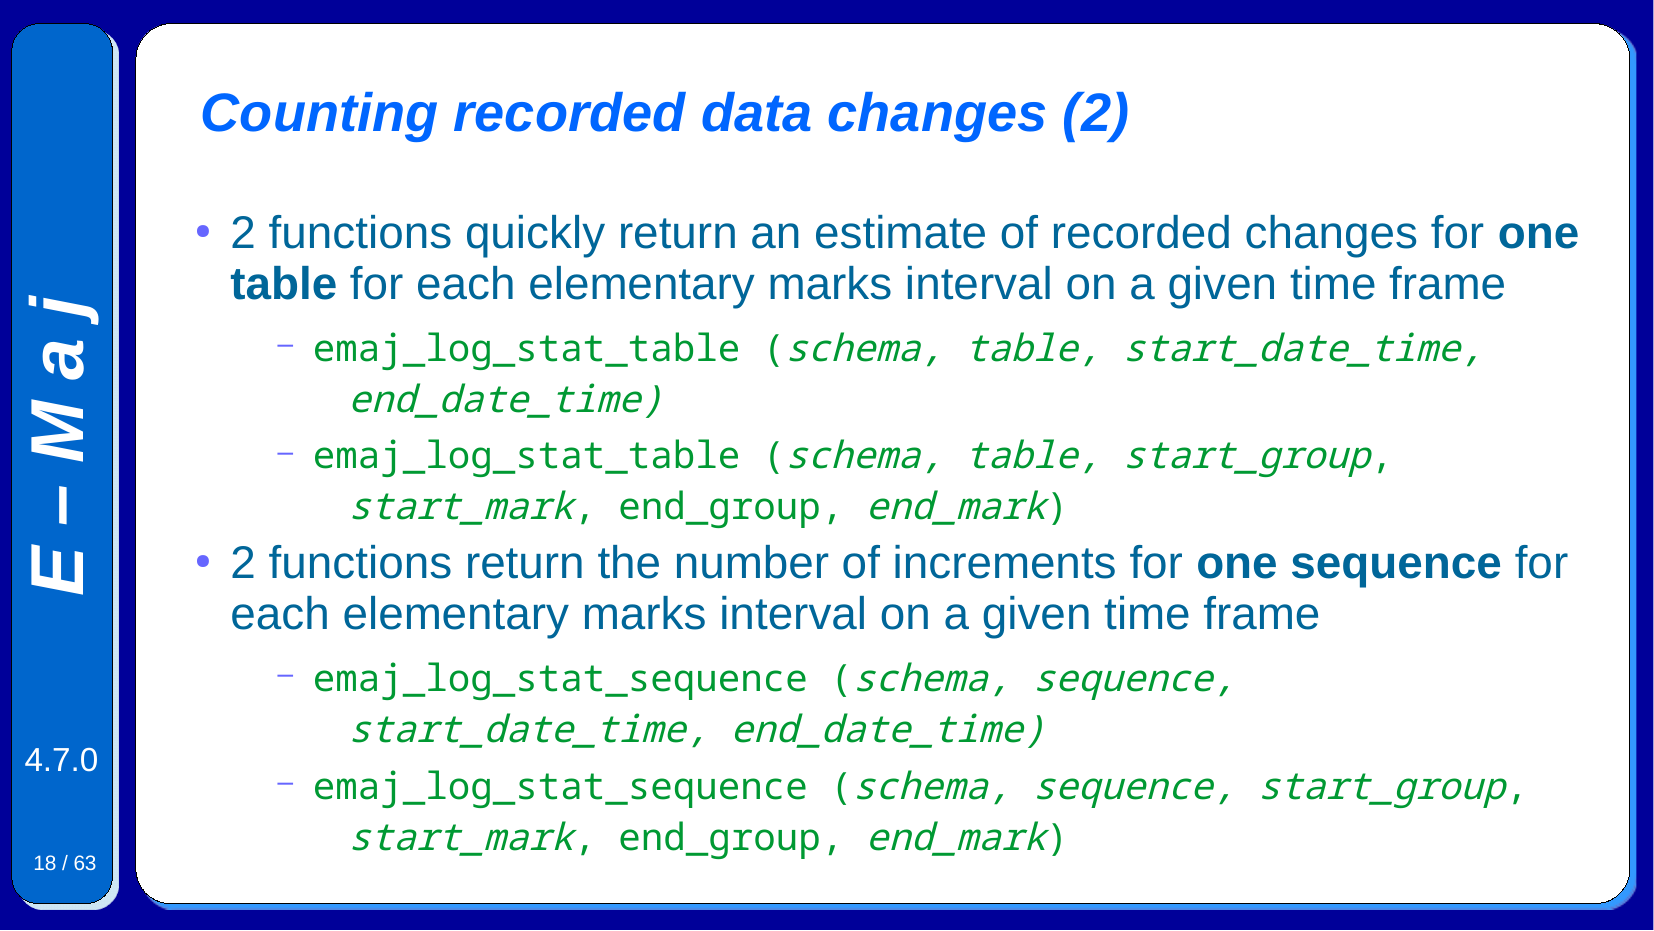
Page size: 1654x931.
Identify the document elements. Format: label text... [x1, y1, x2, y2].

list 2 functions quickly return an estimate of recorded changes for one table for each elementary marks interval on a given time frame emaj_log_stat_table (schema, table, start_date_time, end_date_time) emaj_log_stat_table (schema, table, start_group, start_mark, end_group, end_mark) 2 functions return the number of increments for one sequence for each elementary marks interval on a given time frame emaj_log_stat_sequence (schema, sequence, start_date_time, end_date_time) emaj_log_stat_sequence (schema, sequence, start_group, start_mark, end_group, end_mark) [177, 206, 1587, 889]
title Counting recorded data changes (2) [200, 34, 1575, 191]
